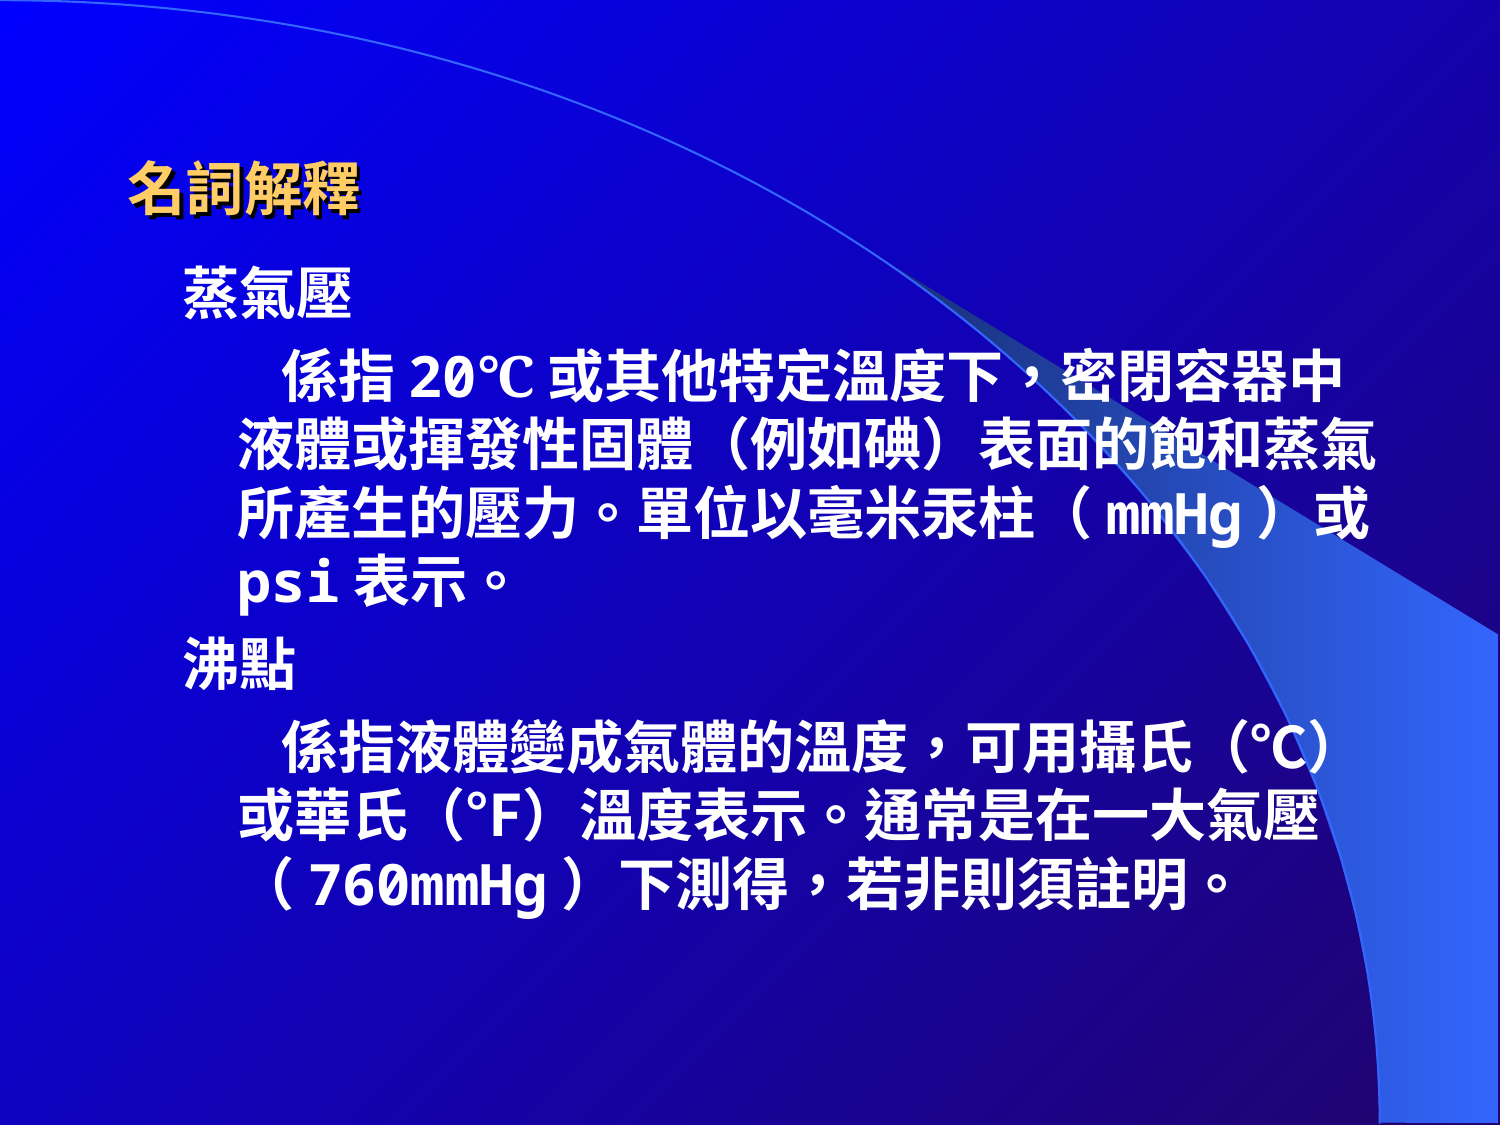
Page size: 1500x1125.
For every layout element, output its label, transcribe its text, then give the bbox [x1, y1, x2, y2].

list 蒸氣壓 係指20℃或其他特定溫度下，密閉容器中液體或揮發性固體（例如碘）表面的飽和蒸氣所產生的壓力。單位以毫米汞柱（mmHg）或psi表示。 沸點 係指液體變成氣體的溫度，可用攝氏（℃）或華氏（℉）溫度表示。通常是在一大氣壓（760mmHg）下測得，若非則須註明。 [112, 249, 1401, 988]
title 名詞解釋 [112, 137, 1388, 238]
